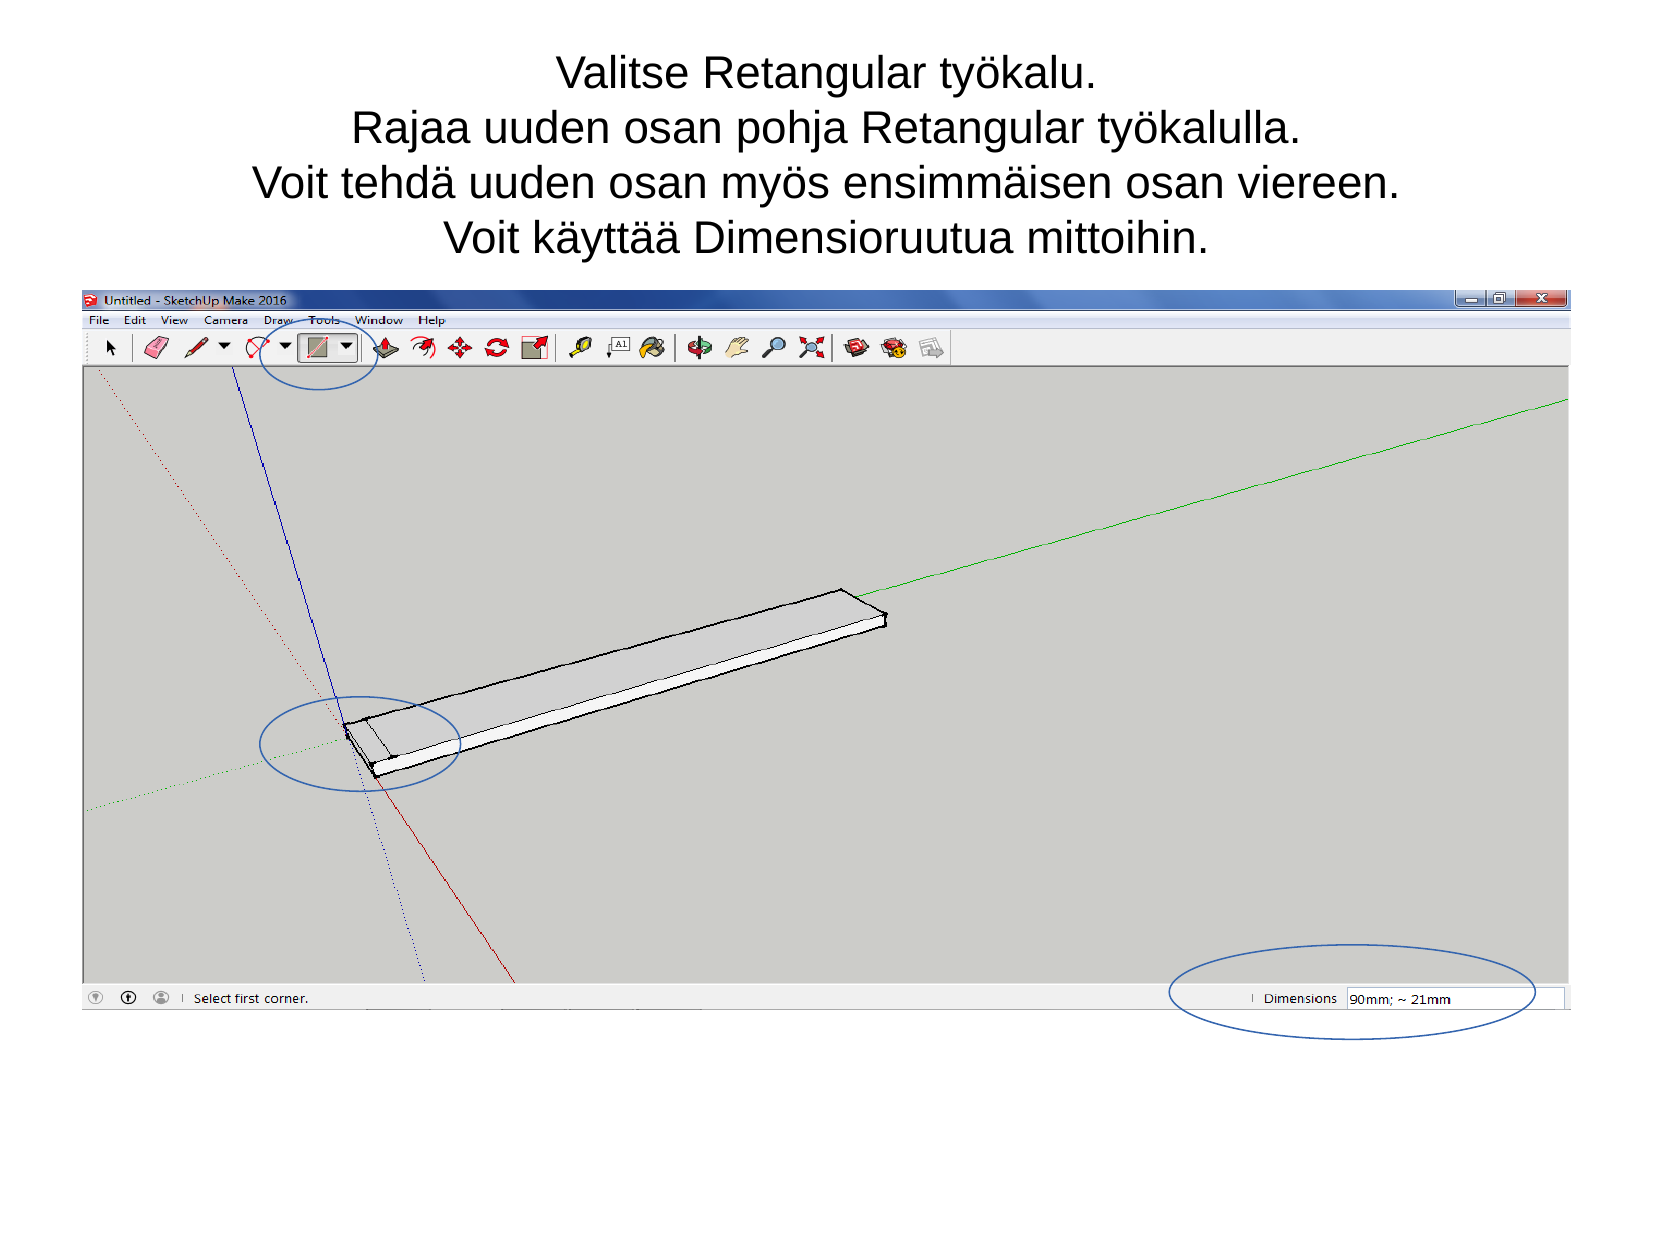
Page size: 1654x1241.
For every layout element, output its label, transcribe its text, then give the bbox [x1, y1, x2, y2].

picture [1171, 946, 1534, 1010]
text_box Valitse Retangular työkalu. Rajaa uuden osan pohja Retangular työkalulla. Voit tehdä uuden osan myös ensimmäisen osan viereen. Voit käyttää Dimensioruutua mittoihin. [82, 45, 1571, 261]
picture [82, 290, 1571, 1010]
